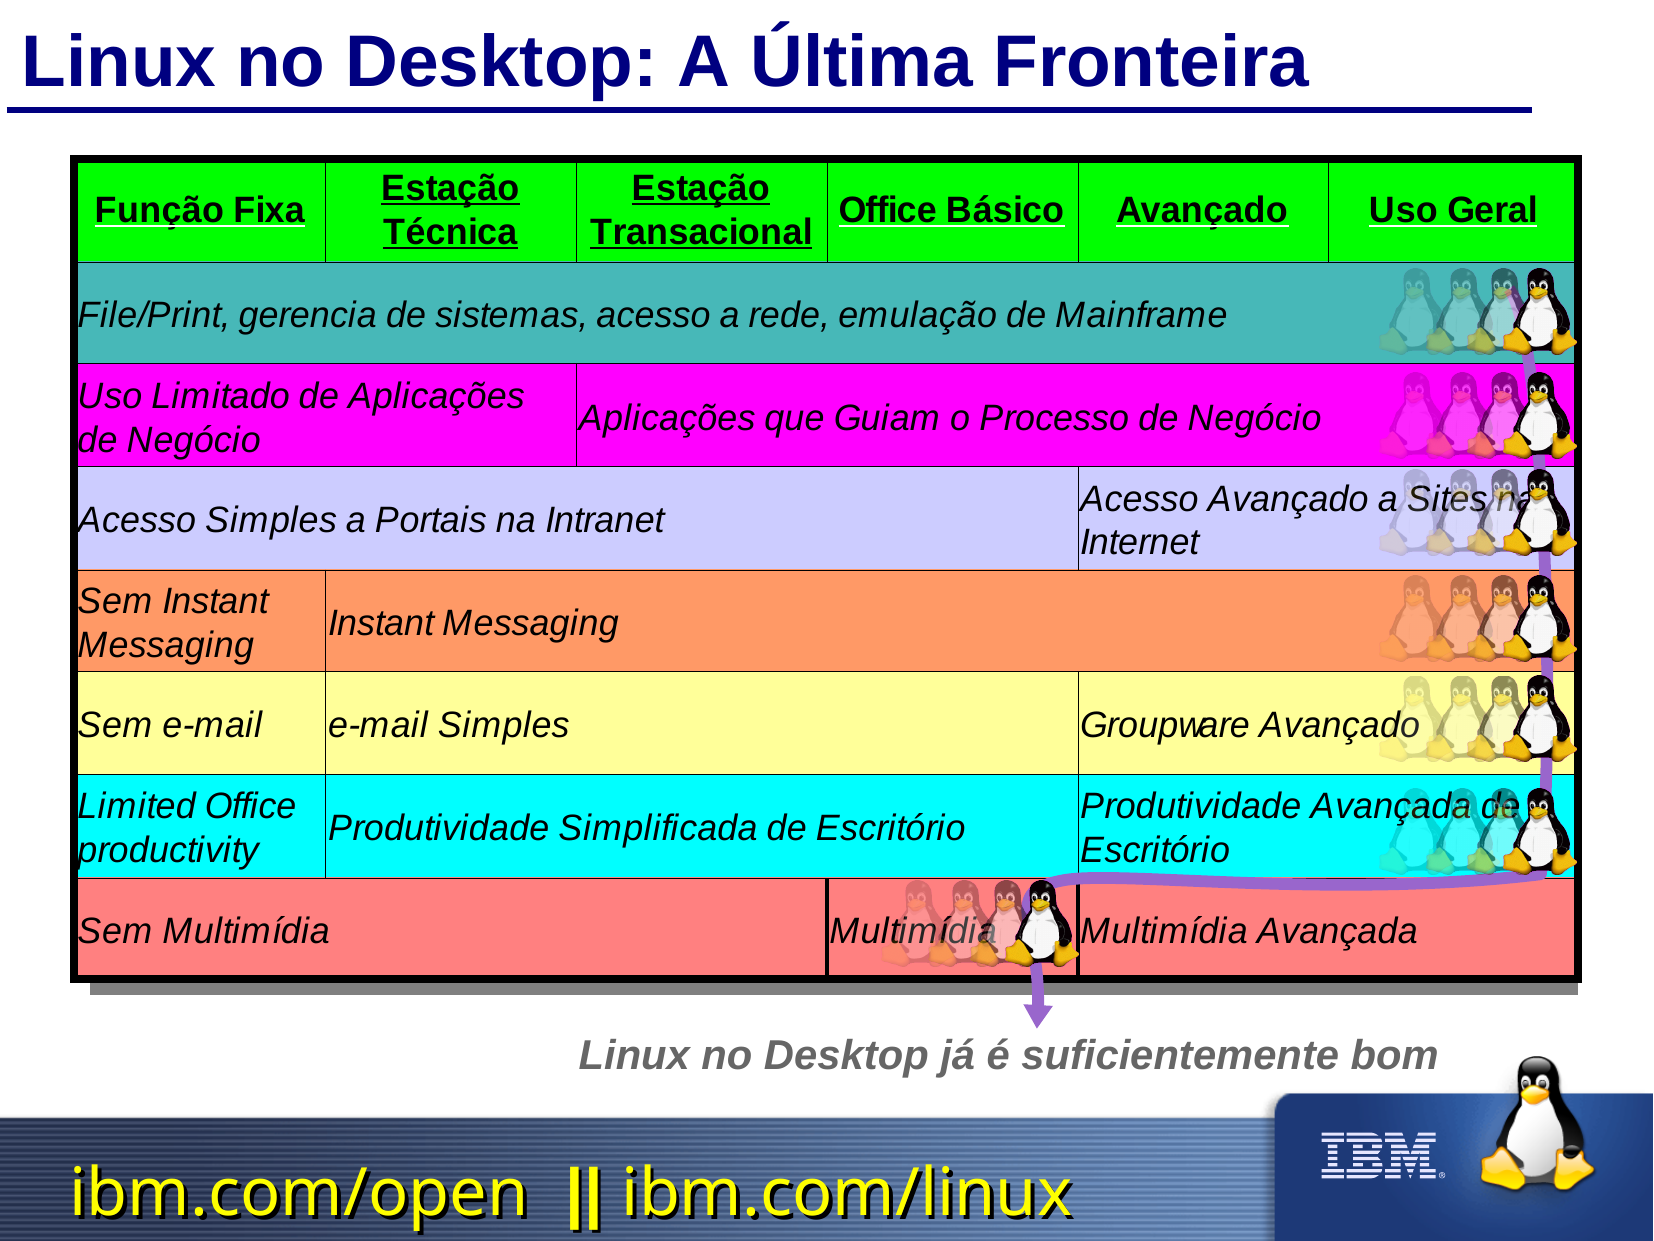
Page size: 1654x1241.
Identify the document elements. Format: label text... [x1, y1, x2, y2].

picture [1379, 788, 1577, 875]
picture [1379, 675, 1577, 762]
picture [0, 1055, 1653, 1241]
picture [881, 880, 1079, 967]
picture [1379, 268, 1577, 355]
picture [1379, 372, 1577, 459]
text_box Linux no Desktop: A Última Fronteira [21, 14, 1459, 97]
picture [1379, 469, 1577, 556]
text_box Linux no Desktop já é suficientemente bom [578, 1028, 1449, 1155]
picture [1379, 575, 1577, 662]
chart [67, 151, 1586, 1056]
